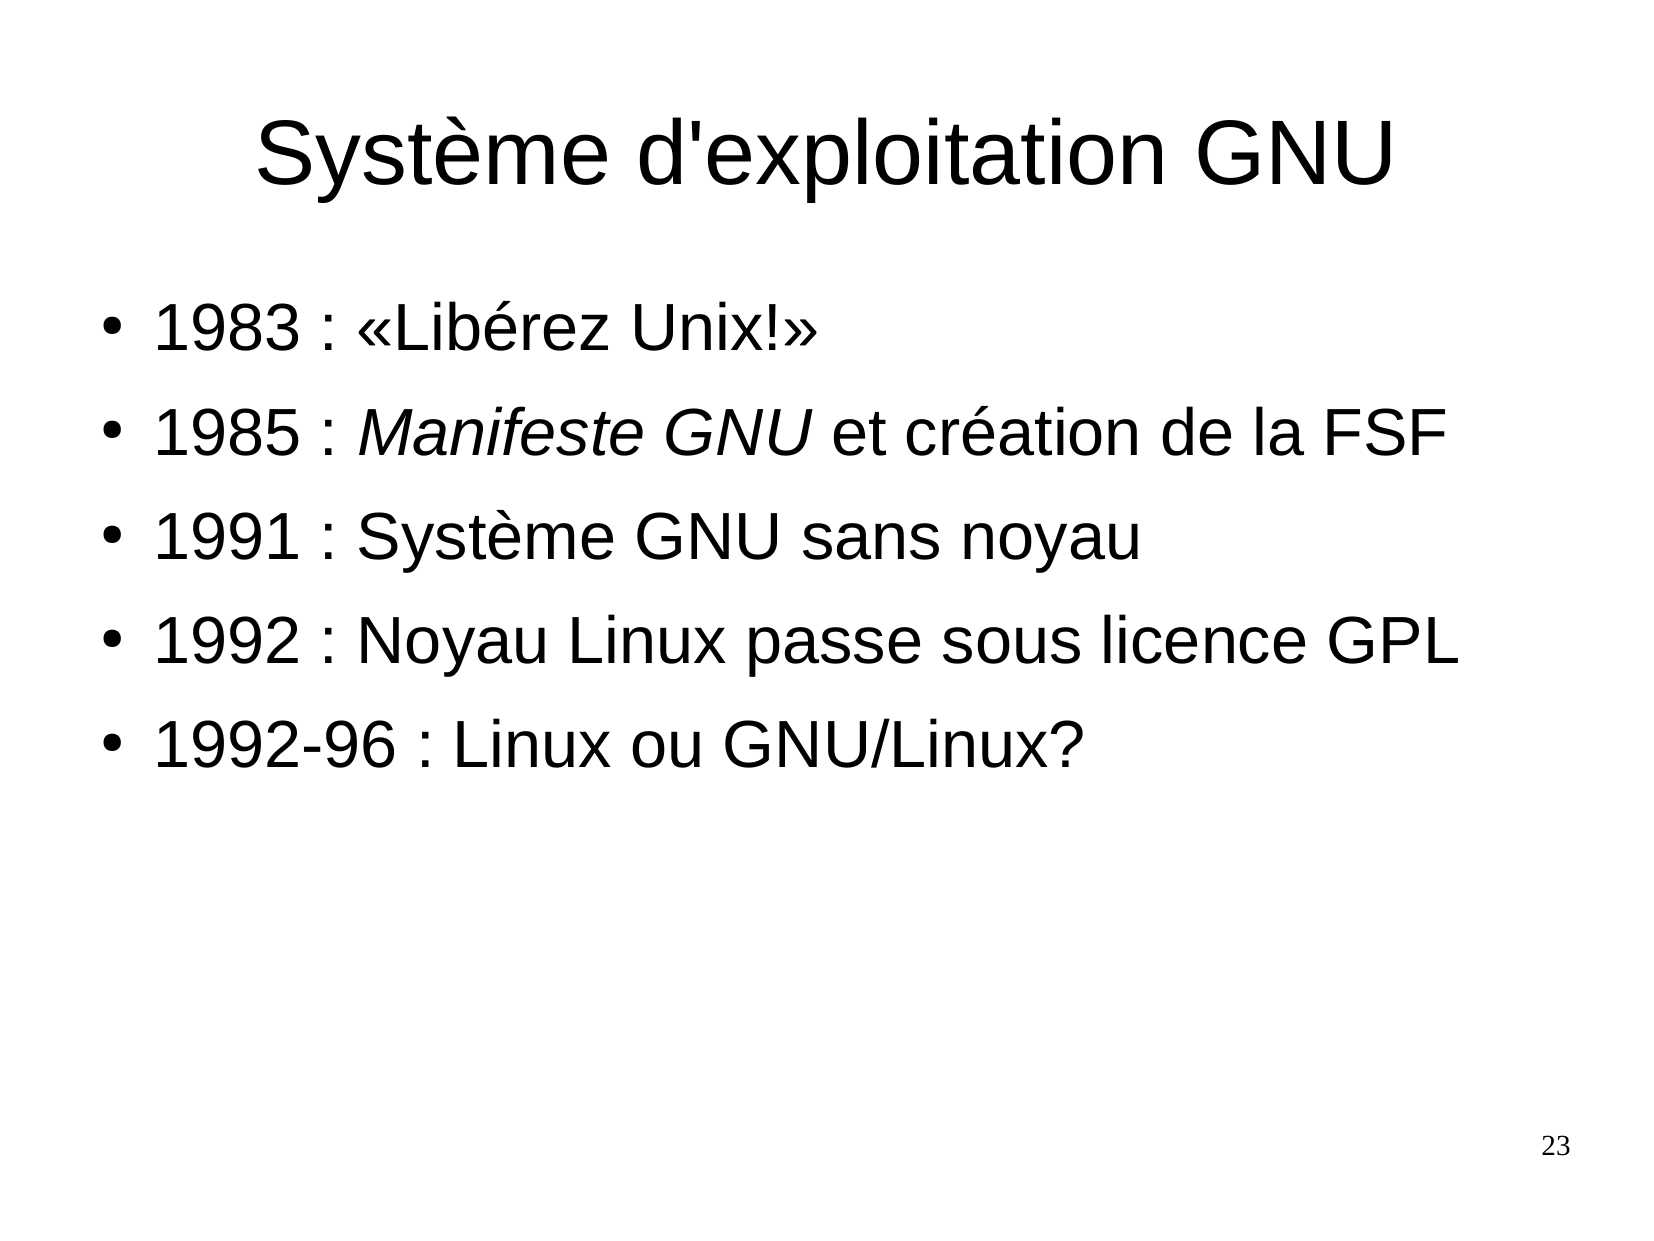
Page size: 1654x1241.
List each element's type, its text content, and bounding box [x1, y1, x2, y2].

title Système d'exploitation GNU [82, 49, 1571, 257]
list 1983 : «Libérez Unix!» 1985 : Manifeste GNU et création de la FSF 1991 : Système GNU sans noyau 1992 : Noyau Linux passe sous licence GPL 1992-96 : Linux ou GNU/Linux? [82, 290, 1538, 1010]
